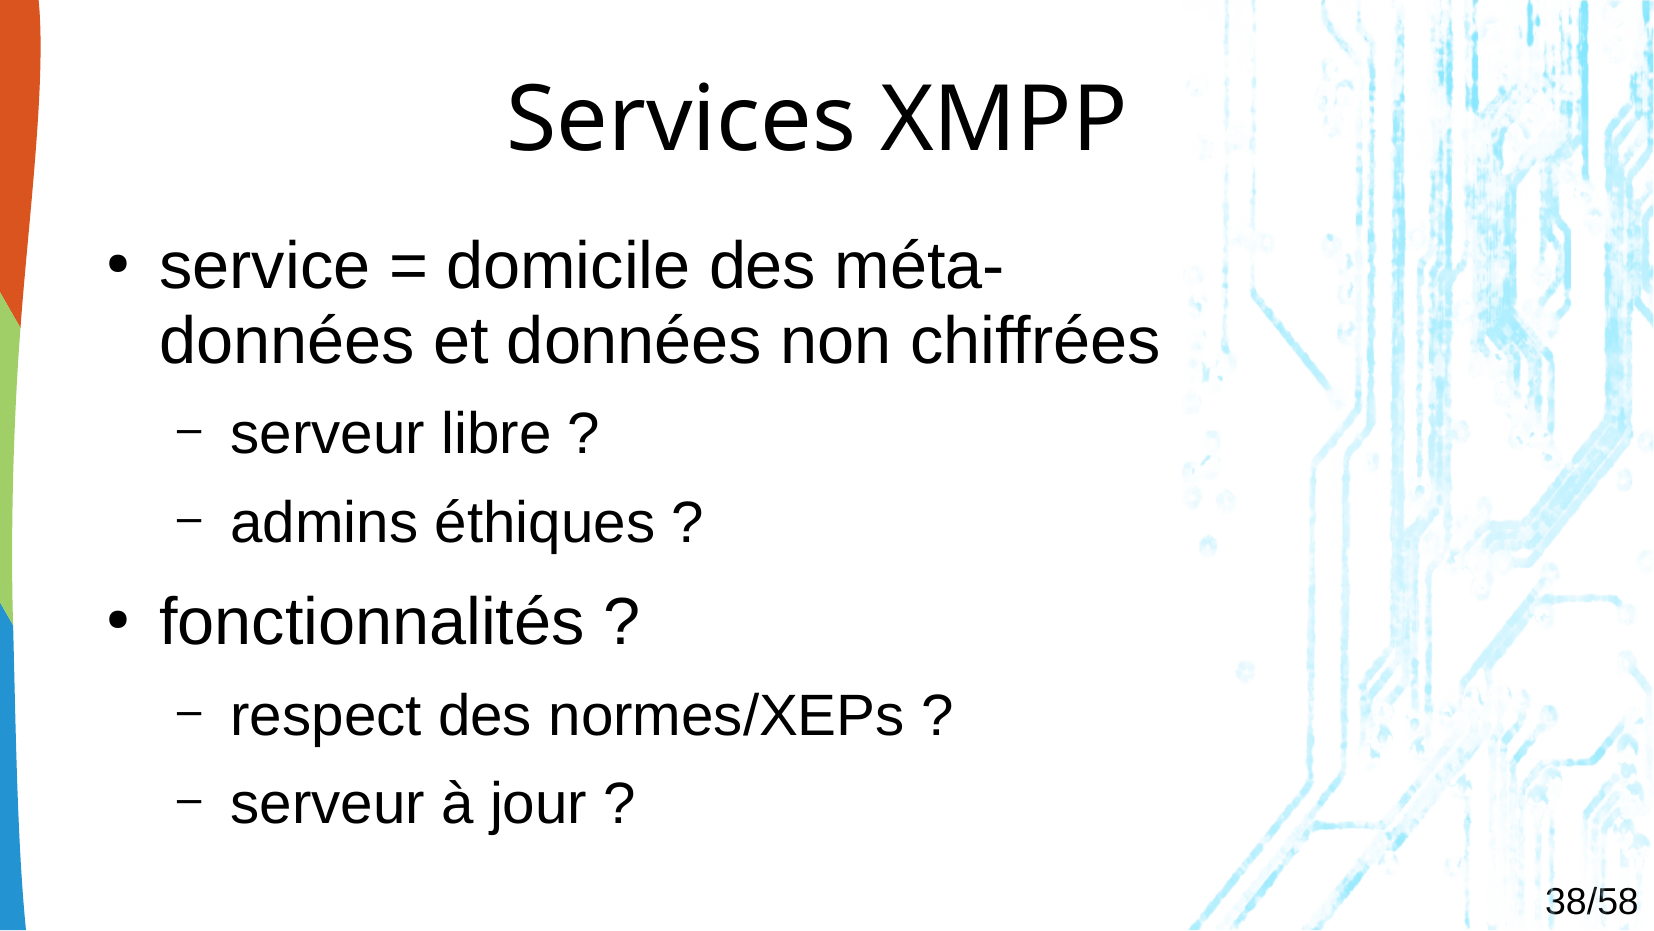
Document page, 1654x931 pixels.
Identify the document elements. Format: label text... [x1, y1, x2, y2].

picture [1183, 1, 1654, 931]
title Services XMPP [104, 37, 1530, 193]
list service = domicile des méta-données et données non chiffrées serveur libre ? admins éthiques ? fonctionnalités ? respect des normes/XEPs ? serveur à jour ? [88, 228, 1182, 857]
